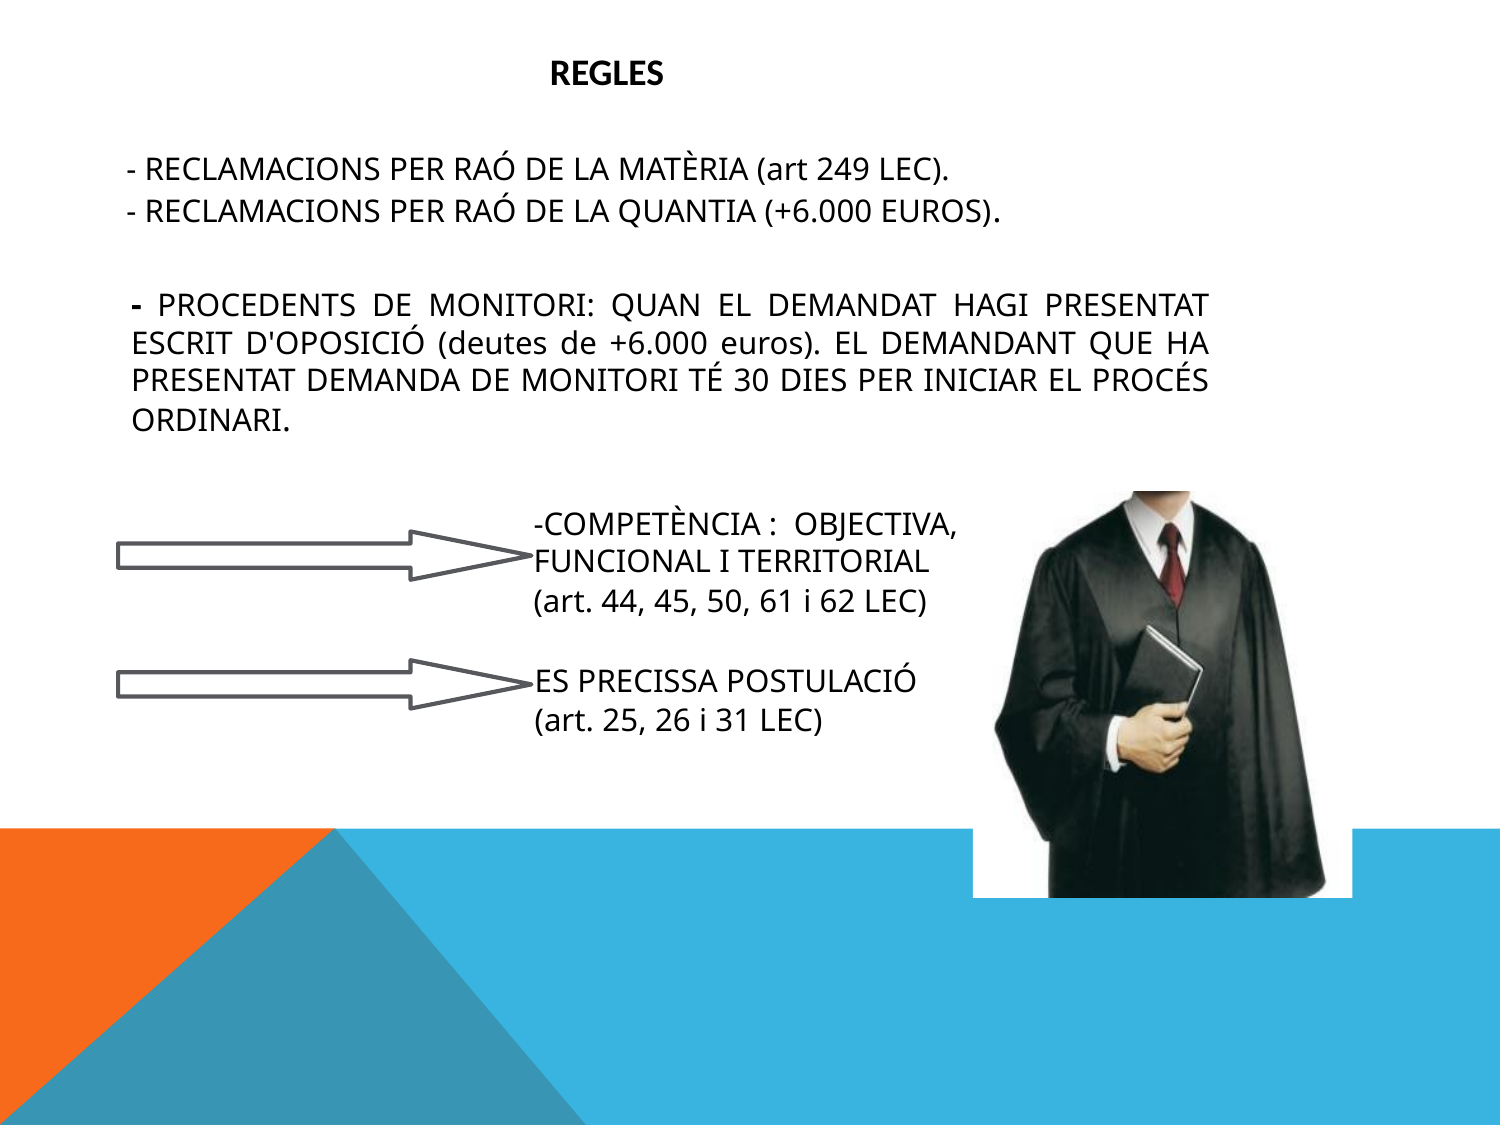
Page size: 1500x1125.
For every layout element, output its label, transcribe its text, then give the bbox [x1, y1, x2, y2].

text_box -COMPETÈNCIA : OBJECTIVA, FUNCIONAL I TERRITORIAL (art. 44, 45, 50, 61 i 62 LEC) [531, 501, 1004, 619]
title REGLES [501, 46, 711, 147]
text_box [972, 491, 1353, 898]
text_box - PROCEDENTS DE MONITORI: QUAN EL DEMANDAT HAGI PRESENTAT ESCRIT D'OPOSICIÓ (deutes de +6.000 euros). EL DEMANDANT QUE HA PRESENTAT DEMANDA DE MONITORI TÉ 30 DIES PER INICIAR EL PROCÉS ORDINARI. [130, 281, 1211, 438]
text_box - RECLAMACIONS PER RAÓ DE LA MATÈRIA (art 249 LEC). - RECLAMACIONS PER RAÓ DE LA QUANTIA (+6.000 EUROS). [118, 147, 1411, 230]
title REGLES [501, 230, 711, 237]
text_box ES PRECISSA POSTULACIÓ (art. 25, 26 i 31 LEC) [532, 659, 975, 739]
